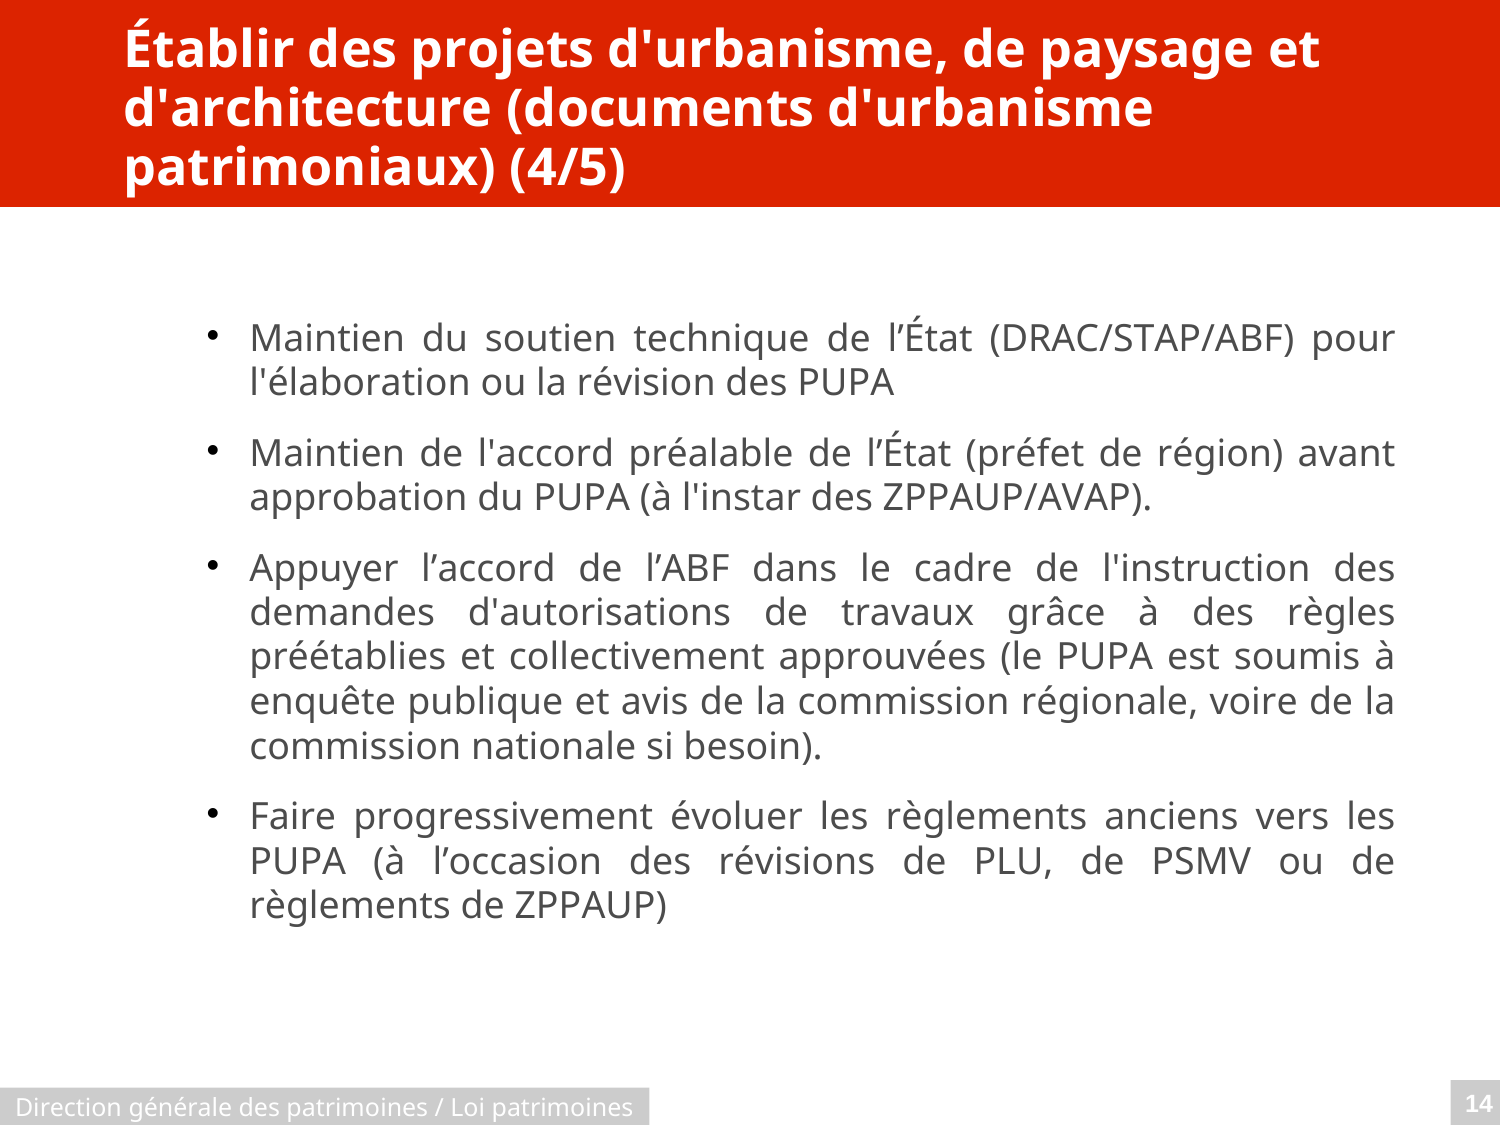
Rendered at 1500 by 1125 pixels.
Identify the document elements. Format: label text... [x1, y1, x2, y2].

list Maintien du soutien technique de l’État (DRAC/STAP/ABF) pour l'élaboration ou la révision des PUPA Maintien de l'accord préalable de l’État (préfet de région) avant approbation du PUPA (à l'instar des ZPPAUP/AVAP). Appuyer l’accord de l’ABF dans le cadre de l'instruction des demandes d'autorisations de travaux grâce à des règles préétablies et collectivement approuvées (le PUPA est soumis à enquête publique et avis de la commission régionale, voire de la commission nationale si besoin). Faire progressivement évoluer les règlements anciens vers les PUPA (à l’occasion des révisions de PLU, de PSMV ou de règlements de ZPPAUP) [29, 236, 1412, 1123]
text_box [0, 0, 1500, 207]
title Établir des projets d'urbanisme, de paysage et d'architecture (documents d'urbanisme patrimoniaux) (4/5) [108, 10, 1388, 205]
